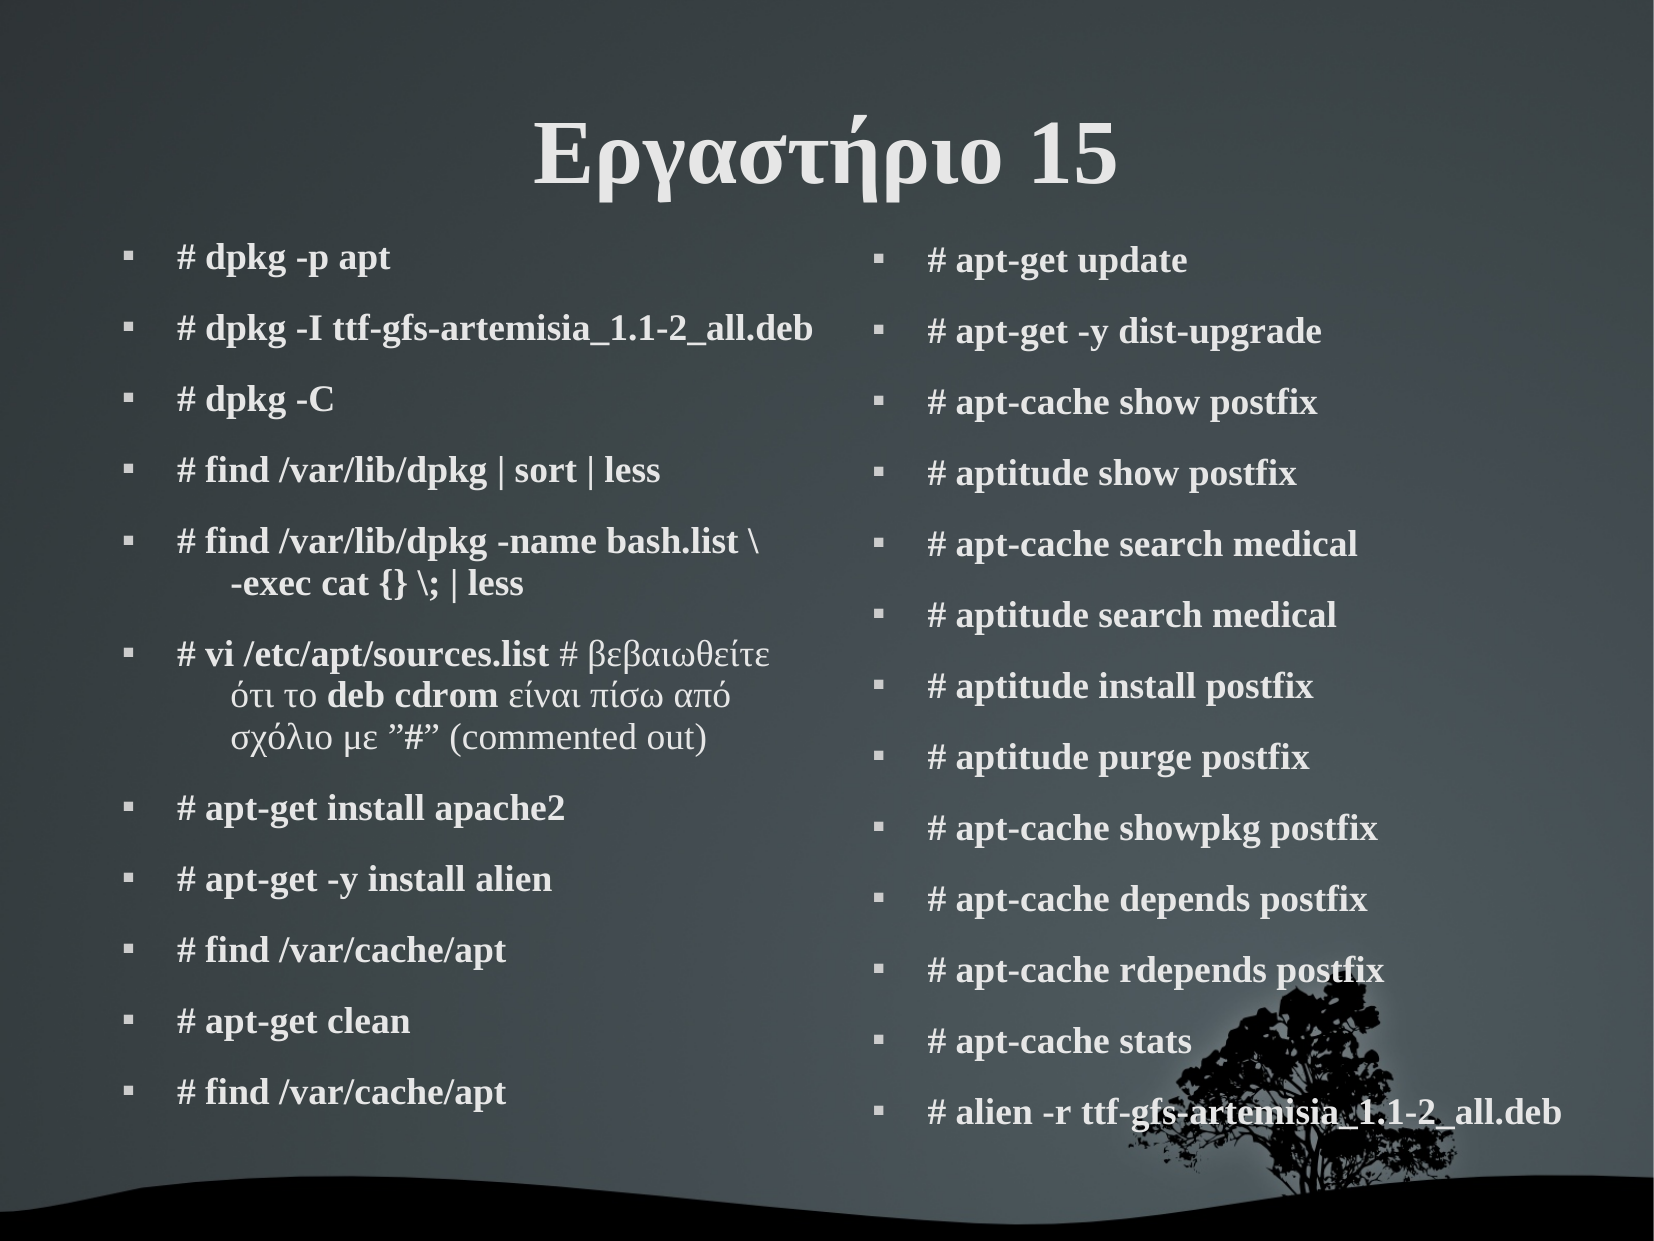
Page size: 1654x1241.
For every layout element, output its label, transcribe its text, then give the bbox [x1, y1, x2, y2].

title Εργαστήριο 15 [82, 49, 1571, 257]
list # apt-get update # apt-get -y dist-upgrade # apt-cache show postfix # aptitude show postfix # apt-cache search medical # aptitude search medical # aptitude install postfix # aptitude purge postfix # apt-cache showpkg postfix # apt-cache depends postfix # apt-cache rdepends postfix # apt-cache stats # alien -r ttf-gfs-artemisia_1.1-2_all.deb [838, 257, 1565, 1231]
list # dpkg -p apt # dpkg -I ttf-gfs-artemisia_1.1-2_all.deb # dpkg -C # find /var/lib/dpkg | sort | less # find /var/lib/dpkg -name bash.list \ -exec cat {} \; | less # vi /etc/apt/sources.list # βεβαιωθείτε ότι το deb cdrom είναι πίσω από σχόλιο με ”#” (commented out) # apt-get install apache2 # apt-get -y install alien # find /var/cache/apt # apt-get clean # find /var/cache/apt [88, 257, 815, 1218]
picture [0, 0, 1654, 1241]
